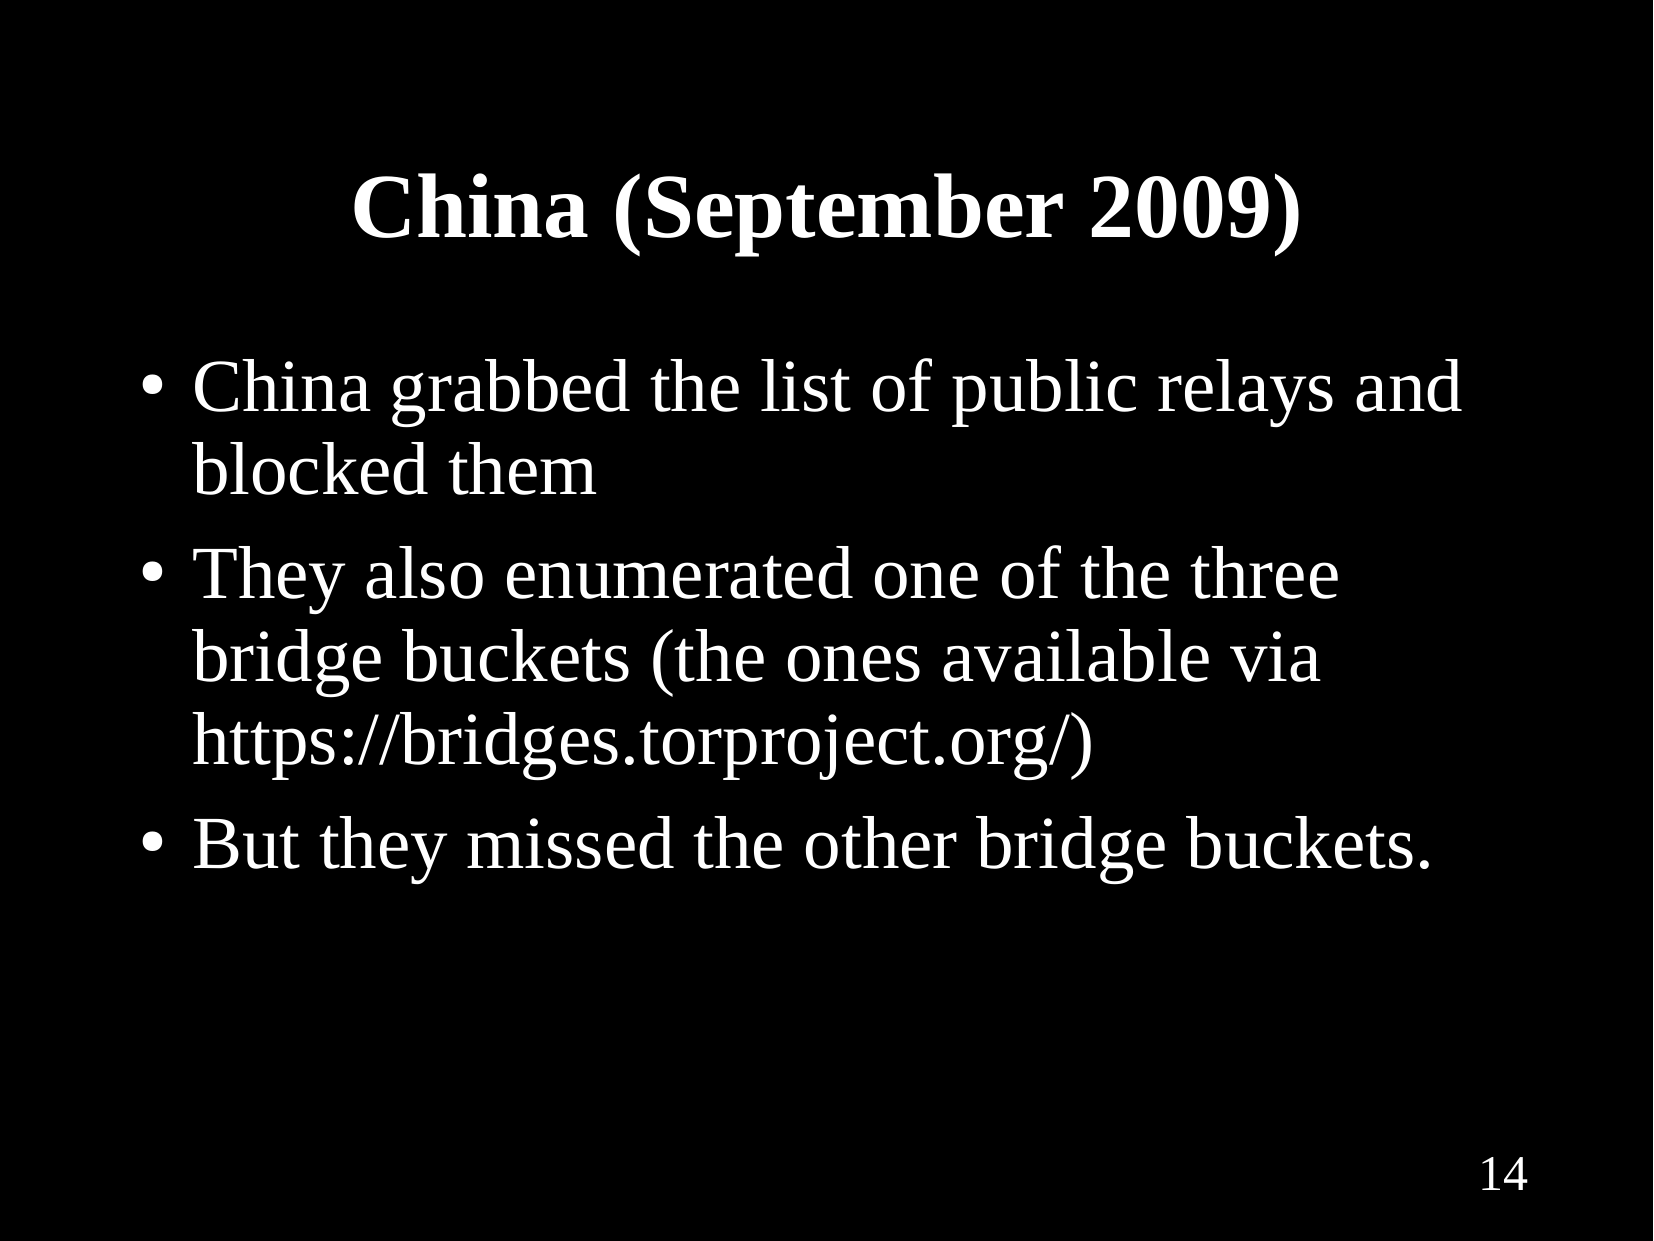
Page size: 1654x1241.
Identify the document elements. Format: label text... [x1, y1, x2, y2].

list China grabbed the list of public relays and blocked them They also enumerated one of the three bridge buckets (the ones available via https://bridges.torproject.org/) But they missed the other bridge buckets. [121, 344, 1534, 1127]
title China (September 2009) [121, 102, 1534, 311]
